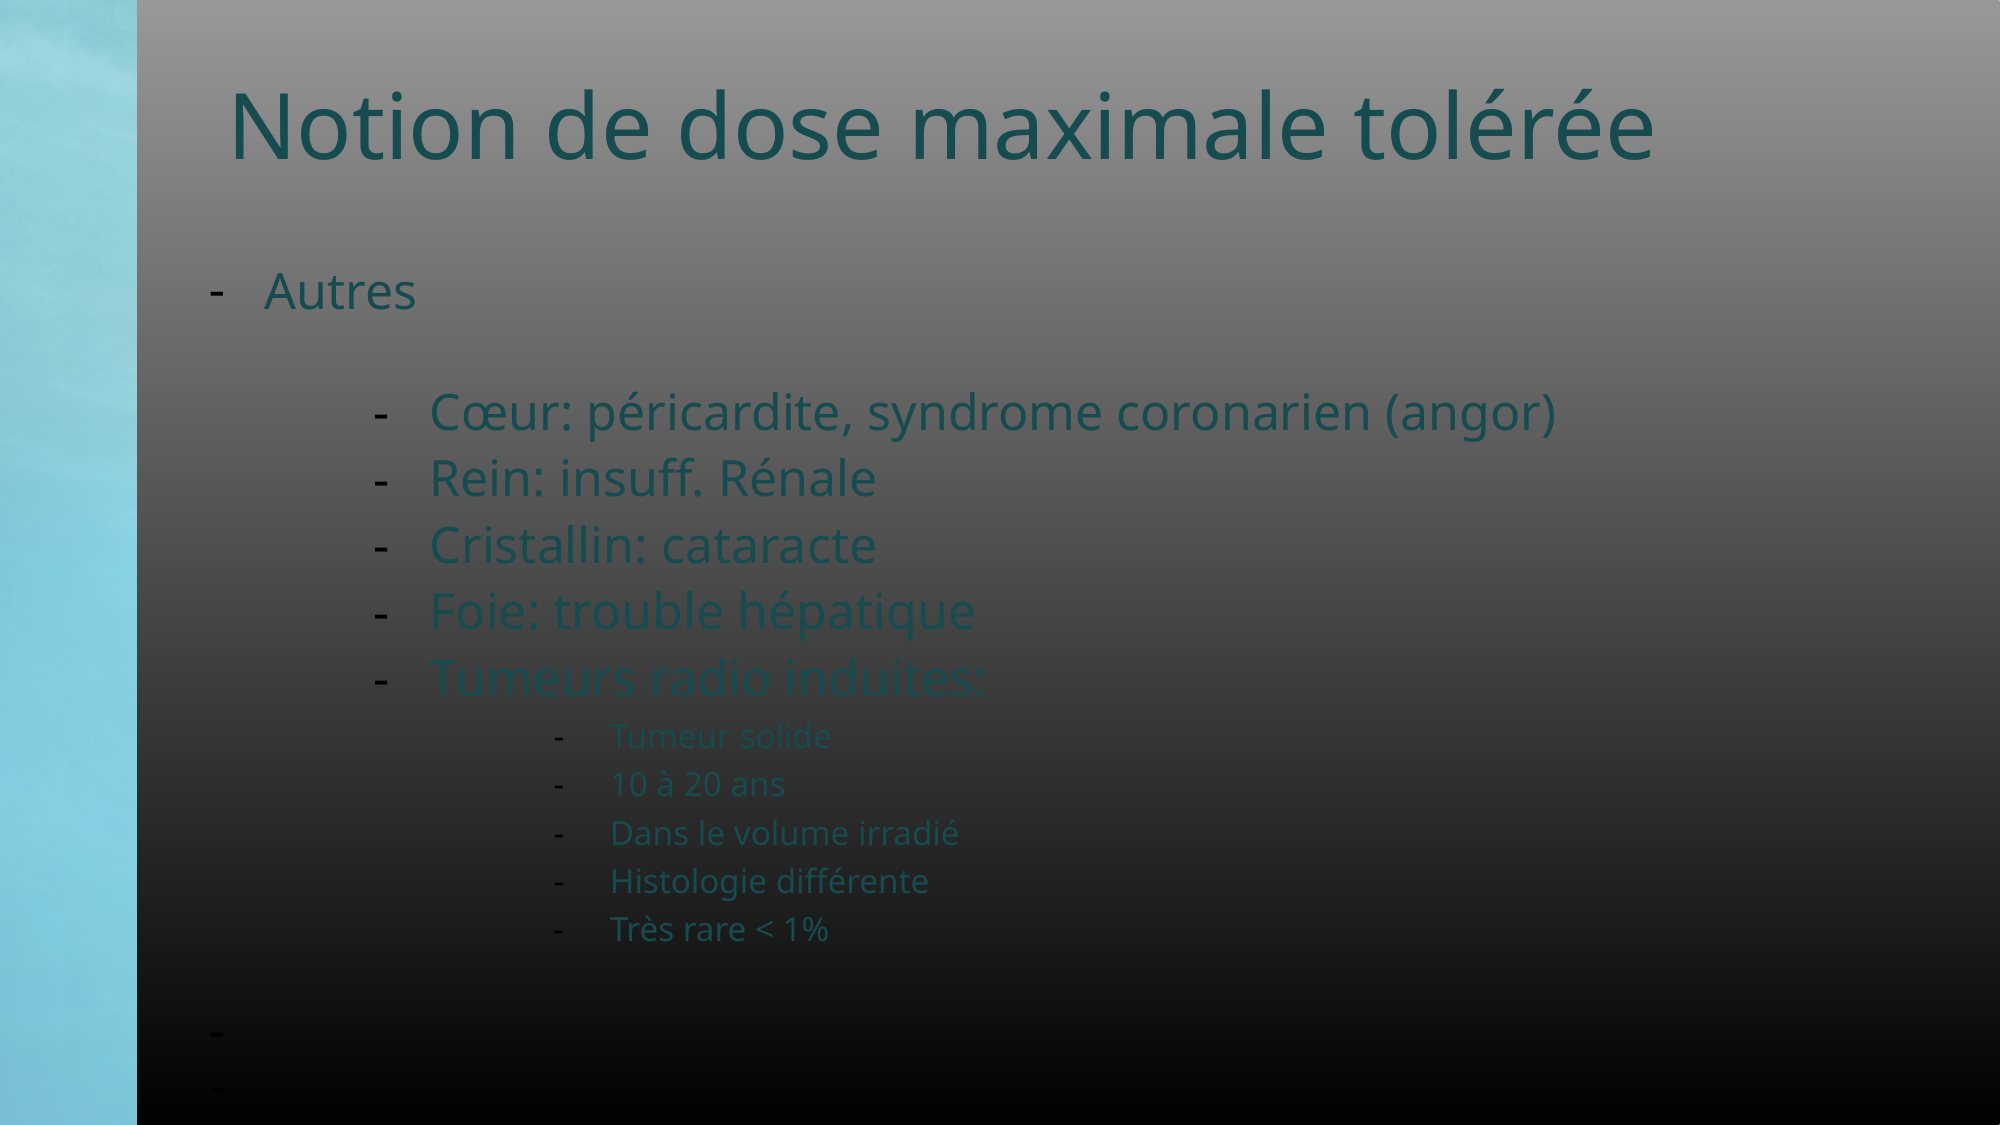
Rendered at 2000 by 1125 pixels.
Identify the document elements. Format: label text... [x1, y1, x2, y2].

title Notion de dose maximale tolérée [212, 62, 1728, 188]
list Autres Cœur: péricardite, syndrome coronarien (angor) Rein: insuff. Rénale Cristallin: cataracte Foie: trouble hépatique Tumeurs radio induites: Tumeur solide 10 à 20 ans Dans le volume irradié Histologie différente Très rare < 1% [193, 199, 1981, 1060]
